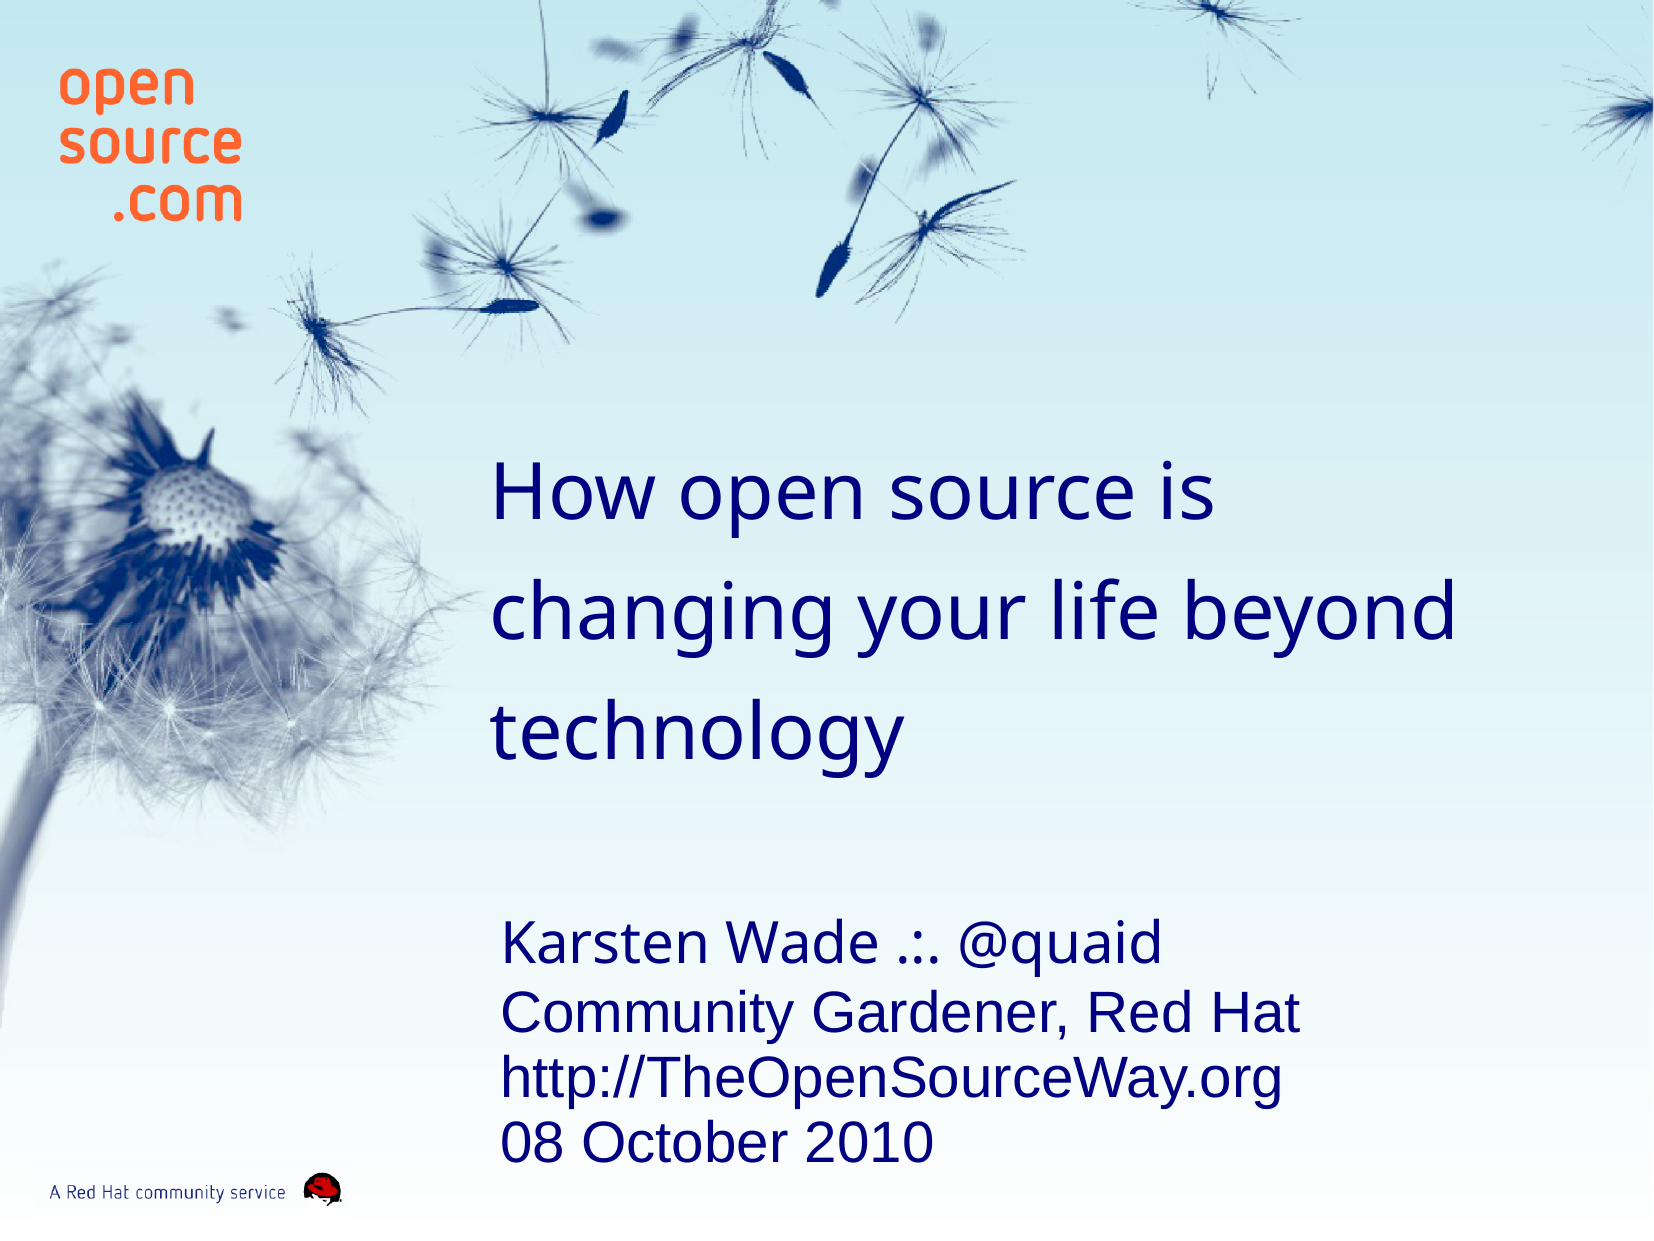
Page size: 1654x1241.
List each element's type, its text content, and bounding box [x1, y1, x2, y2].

text_box How open source is changing your life beyond technology [475, 427, 1576, 848]
picture [0, 0, 1654, 1241]
text_box Karsten Wade .:. @quaid Community Gardener, Red Hat http://TheOpenSourceWay.org 08 October 2010 [485, 853, 1576, 1132]
